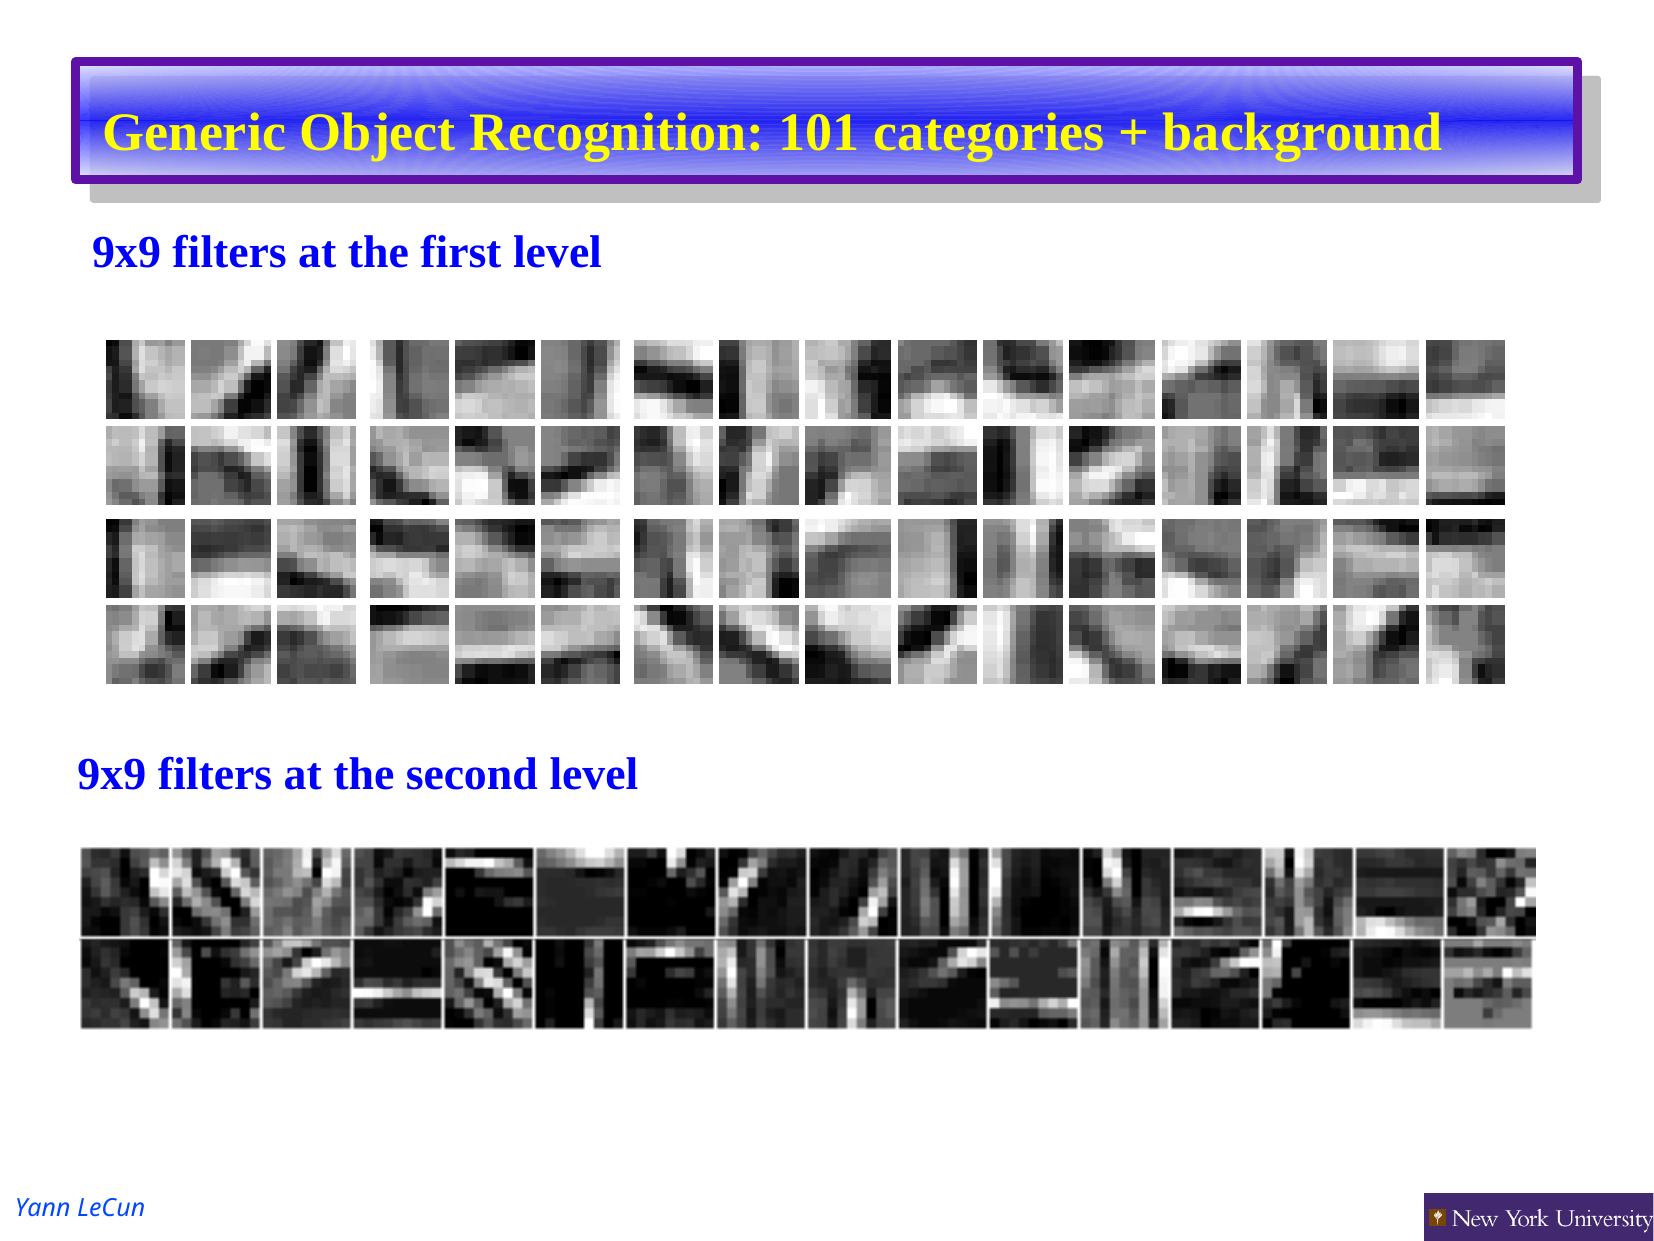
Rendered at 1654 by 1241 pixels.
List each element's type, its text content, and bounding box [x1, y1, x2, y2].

list 9x9 filters at the second level [77, 749, 1510, 831]
picture [1424, 1193, 1654, 1241]
picture [79, 846, 1536, 1033]
list 9x9 filters at the first level [92, 226, 1525, 308]
title Generic Object Recognition: 101 categories + background [75, 61, 1578, 180]
picture [93, 327, 1525, 698]
